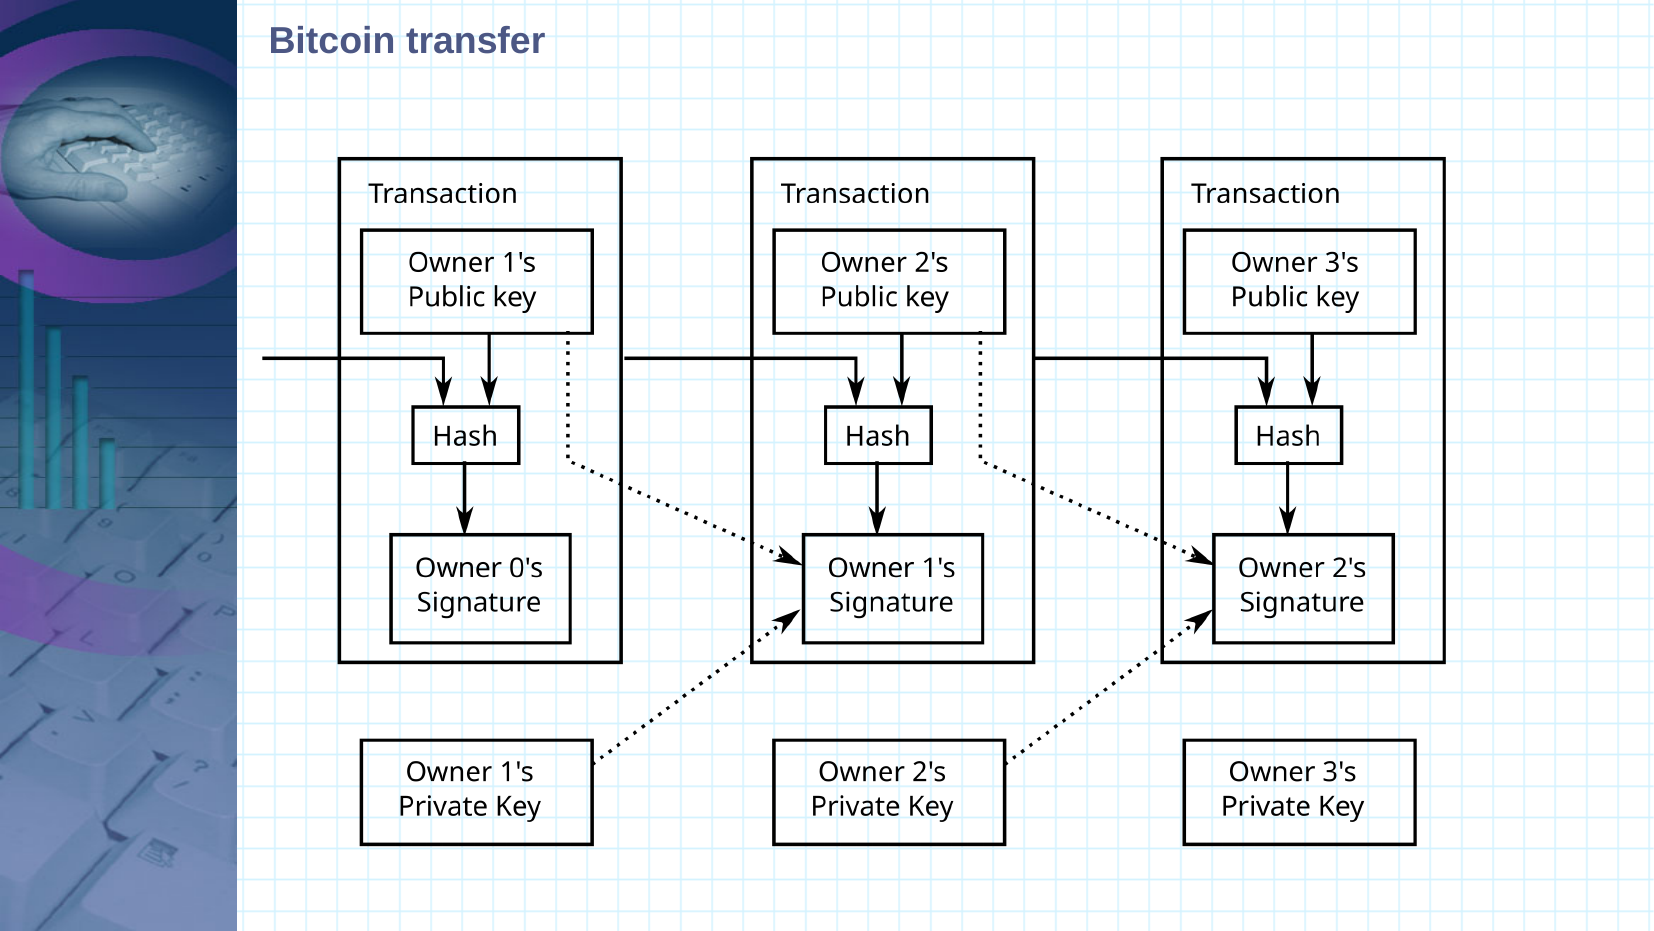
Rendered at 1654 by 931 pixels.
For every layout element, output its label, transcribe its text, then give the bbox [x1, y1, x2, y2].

picture [0, 0, 1654, 931]
title Bitcoin transfer [268, 0, 1654, 119]
